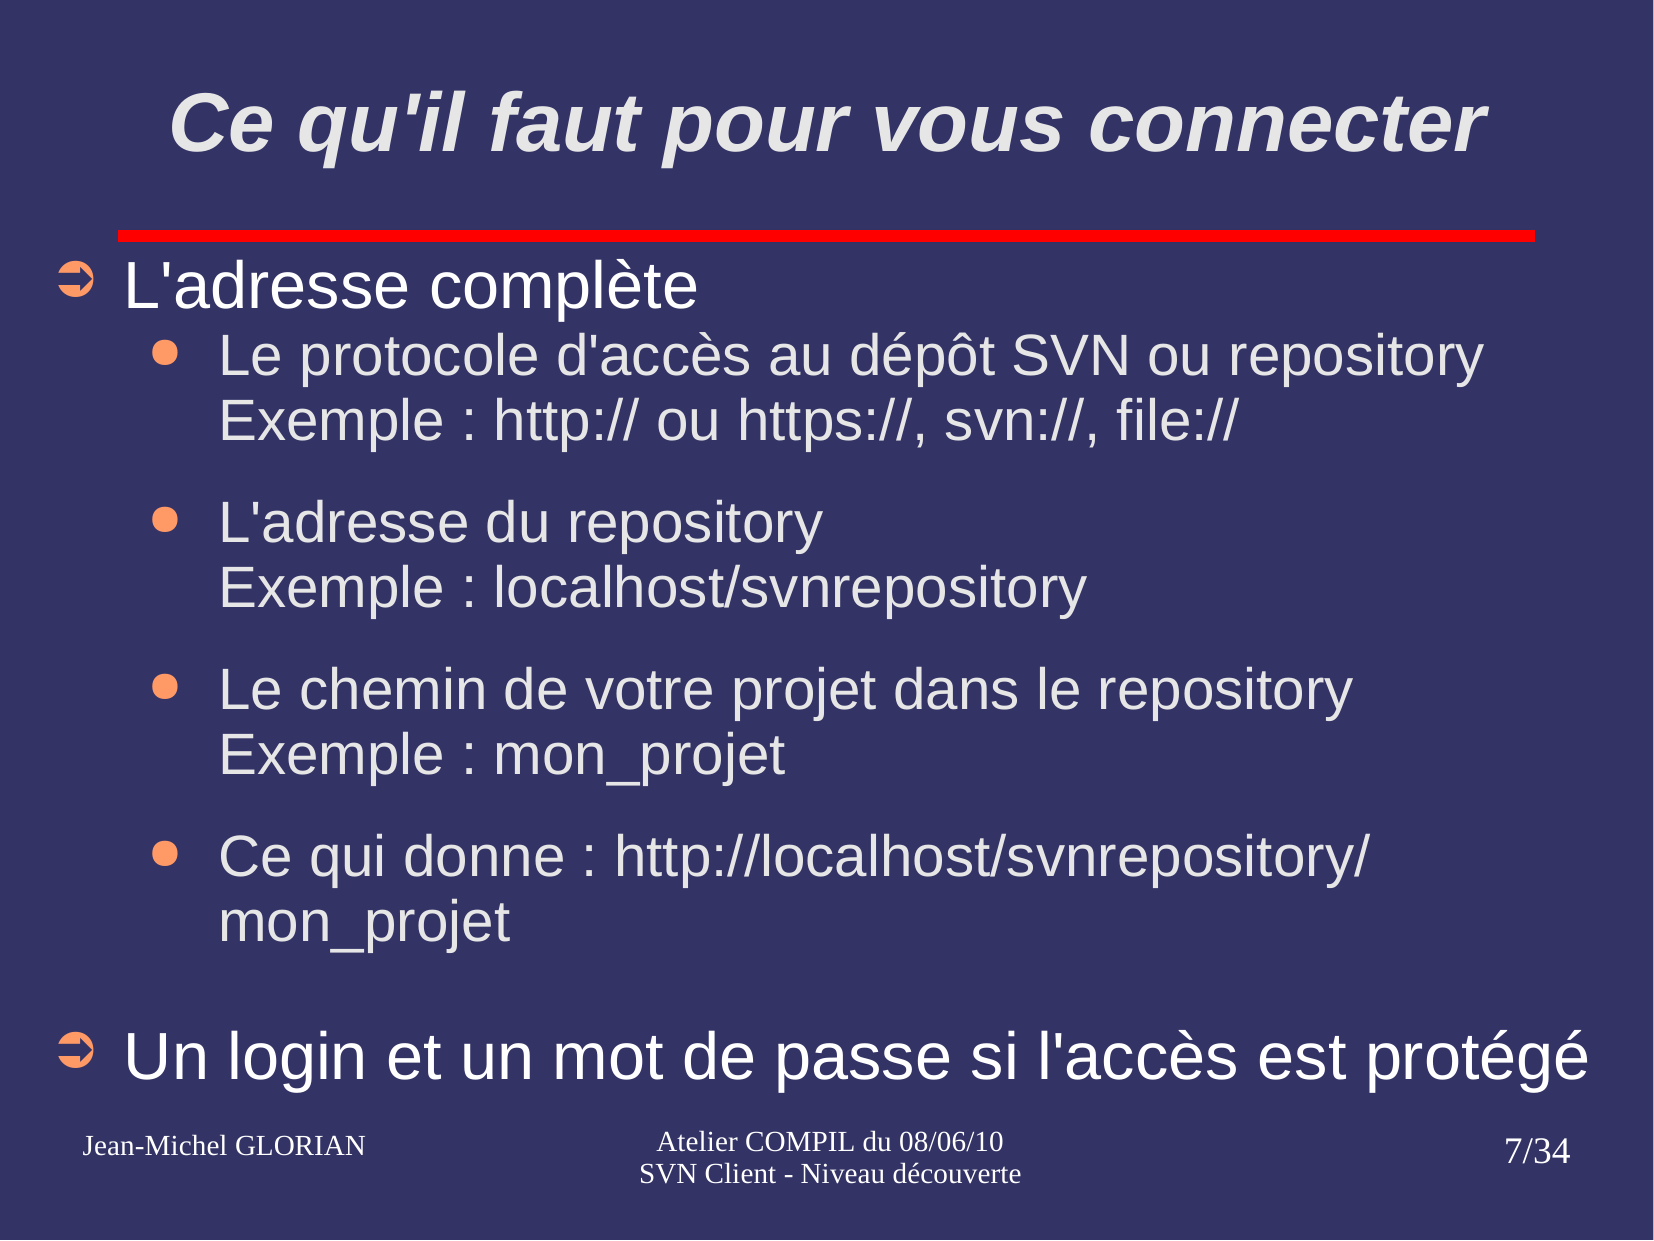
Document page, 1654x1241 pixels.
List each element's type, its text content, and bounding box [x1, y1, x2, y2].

title Ce qu'il faut pour vous connecter [121, 19, 1534, 227]
list L'adresse complète Le protocole d'accès au dépôt SVN ou repository Exemple : http:// ou https://, svn://, file:// L'adresse du repository Exemple : localhost/svnrepository Le chemin de votre projet dans le repository Exemple : mon_projet Ce qui donne : http://localhost/svnrepository/mon_projet Un login et un mot de passe si l'accès est protégé [41, 248, 1636, 1094]
